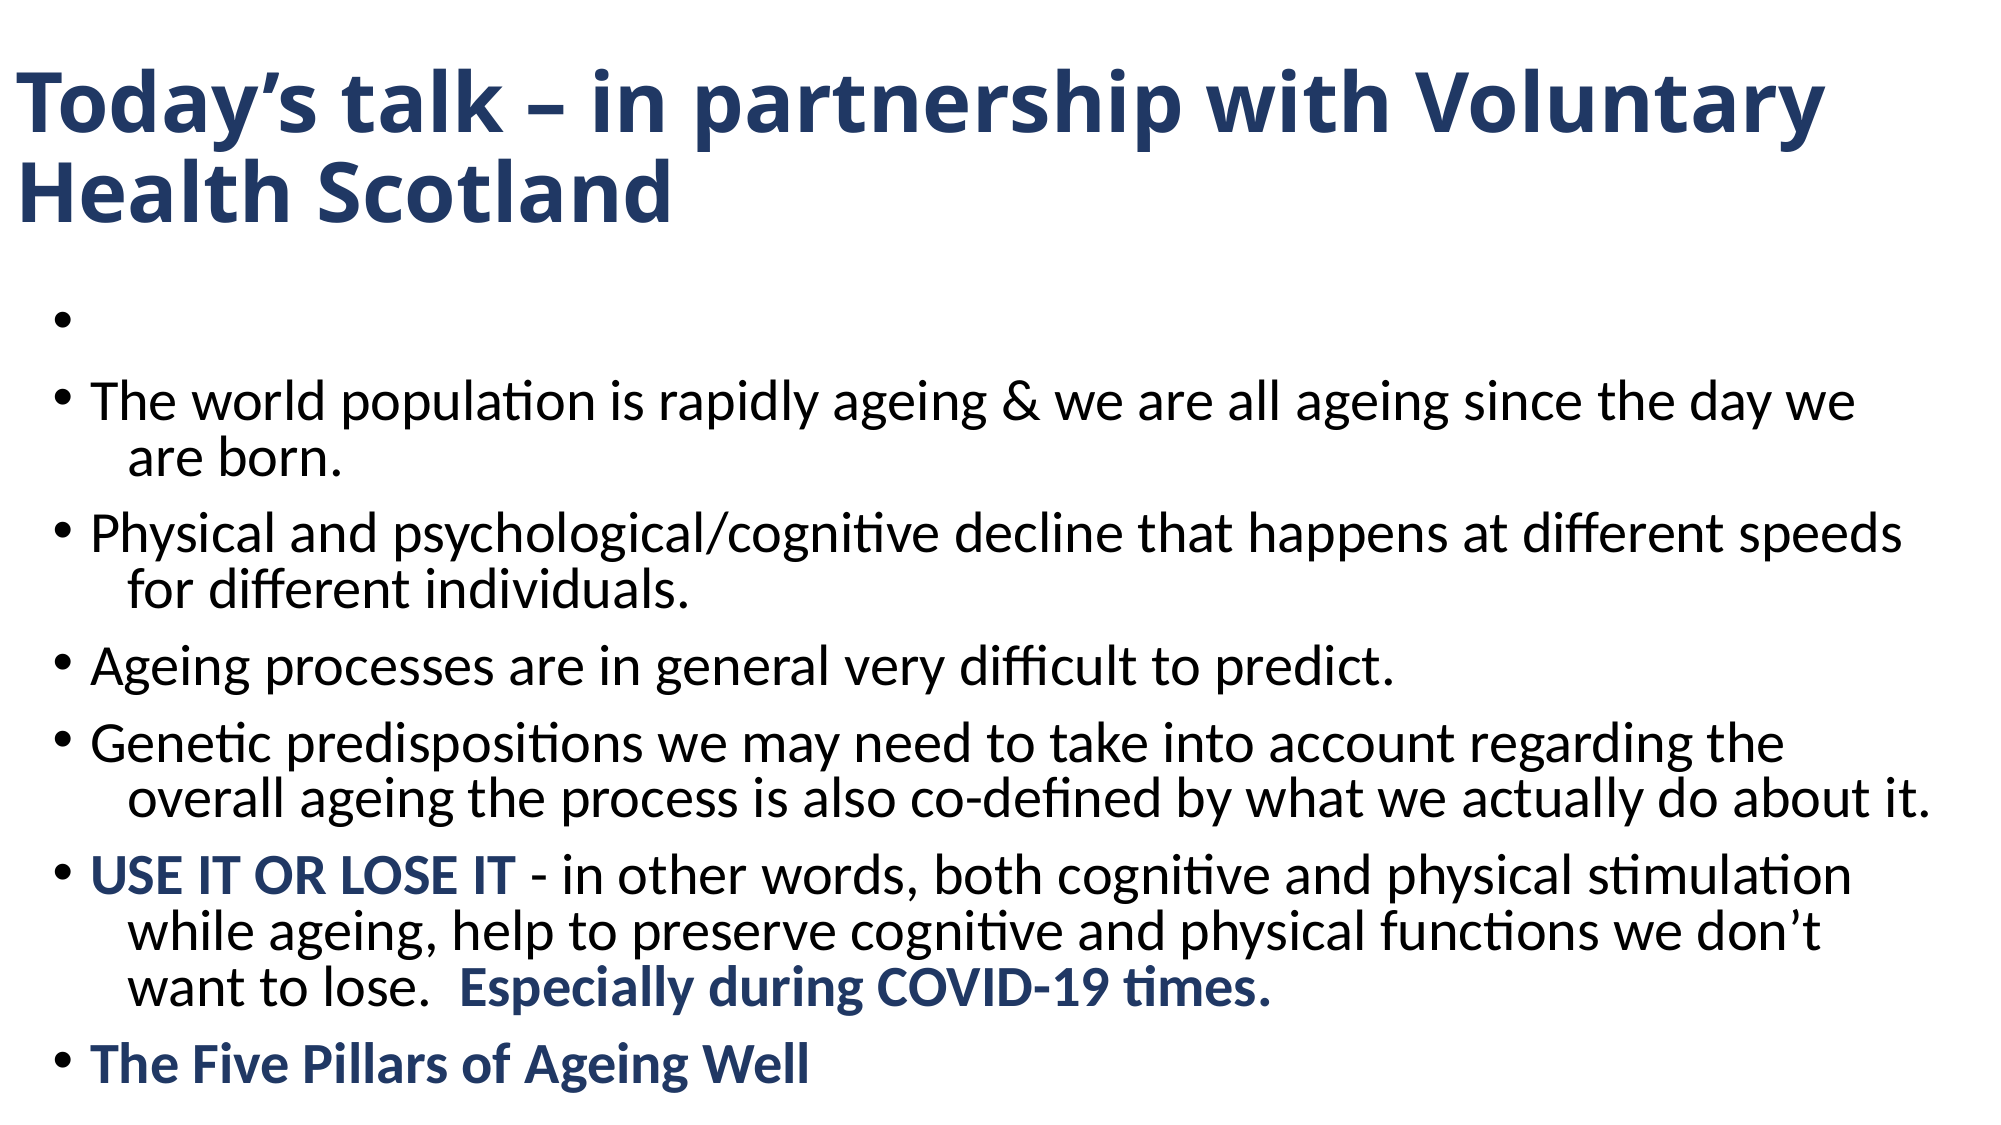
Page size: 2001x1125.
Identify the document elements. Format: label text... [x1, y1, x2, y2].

title Today’s talk – in partnership with Voluntary Health Scotland [0, 41, 2000, 259]
list The world population is rapidly ageing & we are all ageing since the day we are born. Physical and psychological/cognitive decline that happens at different speeds for different individuals. Ageing processes are in general very difficult to predict. Genetic predispositions we may need to take into account regarding the overall ageing the process is also co-defined by what we actually do about it. USE IT OR LOSE IT - in other words, both cognitive and physical stimulation while ageing, help to preserve cognitive and physical functions we don’t want to lose. Especially during COVID-19 times. The Five Pillars of Ageing Well [37, 277, 1958, 1125]
